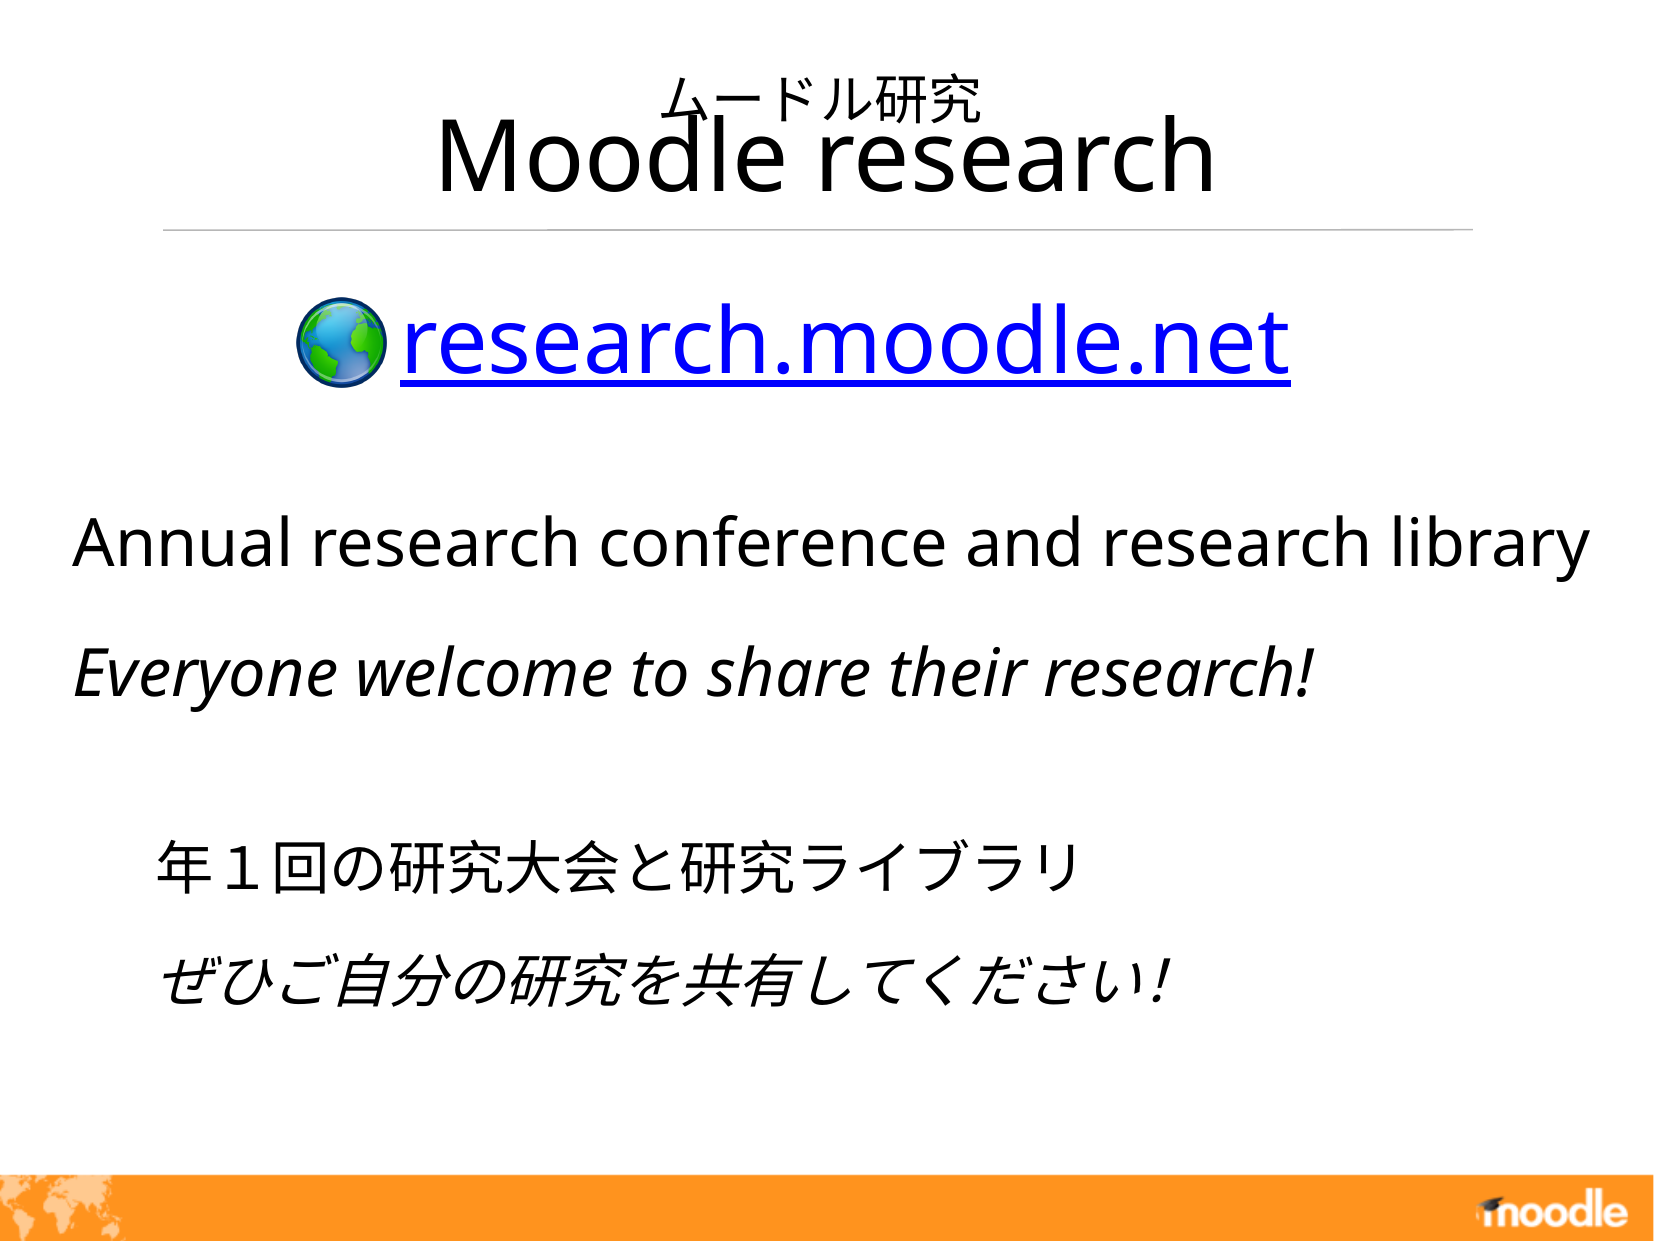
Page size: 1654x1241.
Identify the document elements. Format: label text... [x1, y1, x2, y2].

picture [0, 1172, 1654, 1241]
title Moodle research [82, 49, 1571, 257]
text_box research.moodle.net [357, 268, 1299, 389]
text_box Annual research conference and research library Everyone welcome to share their research! [61, 487, 1568, 688]
text_box ムードル研究 [330, 49, 1276, 125]
text_box 年１回の研究大会と研究ライブラリ ぜひご自分の研究を共有してください！ [105, 735, 1561, 1126]
picture [296, 297, 387, 388]
